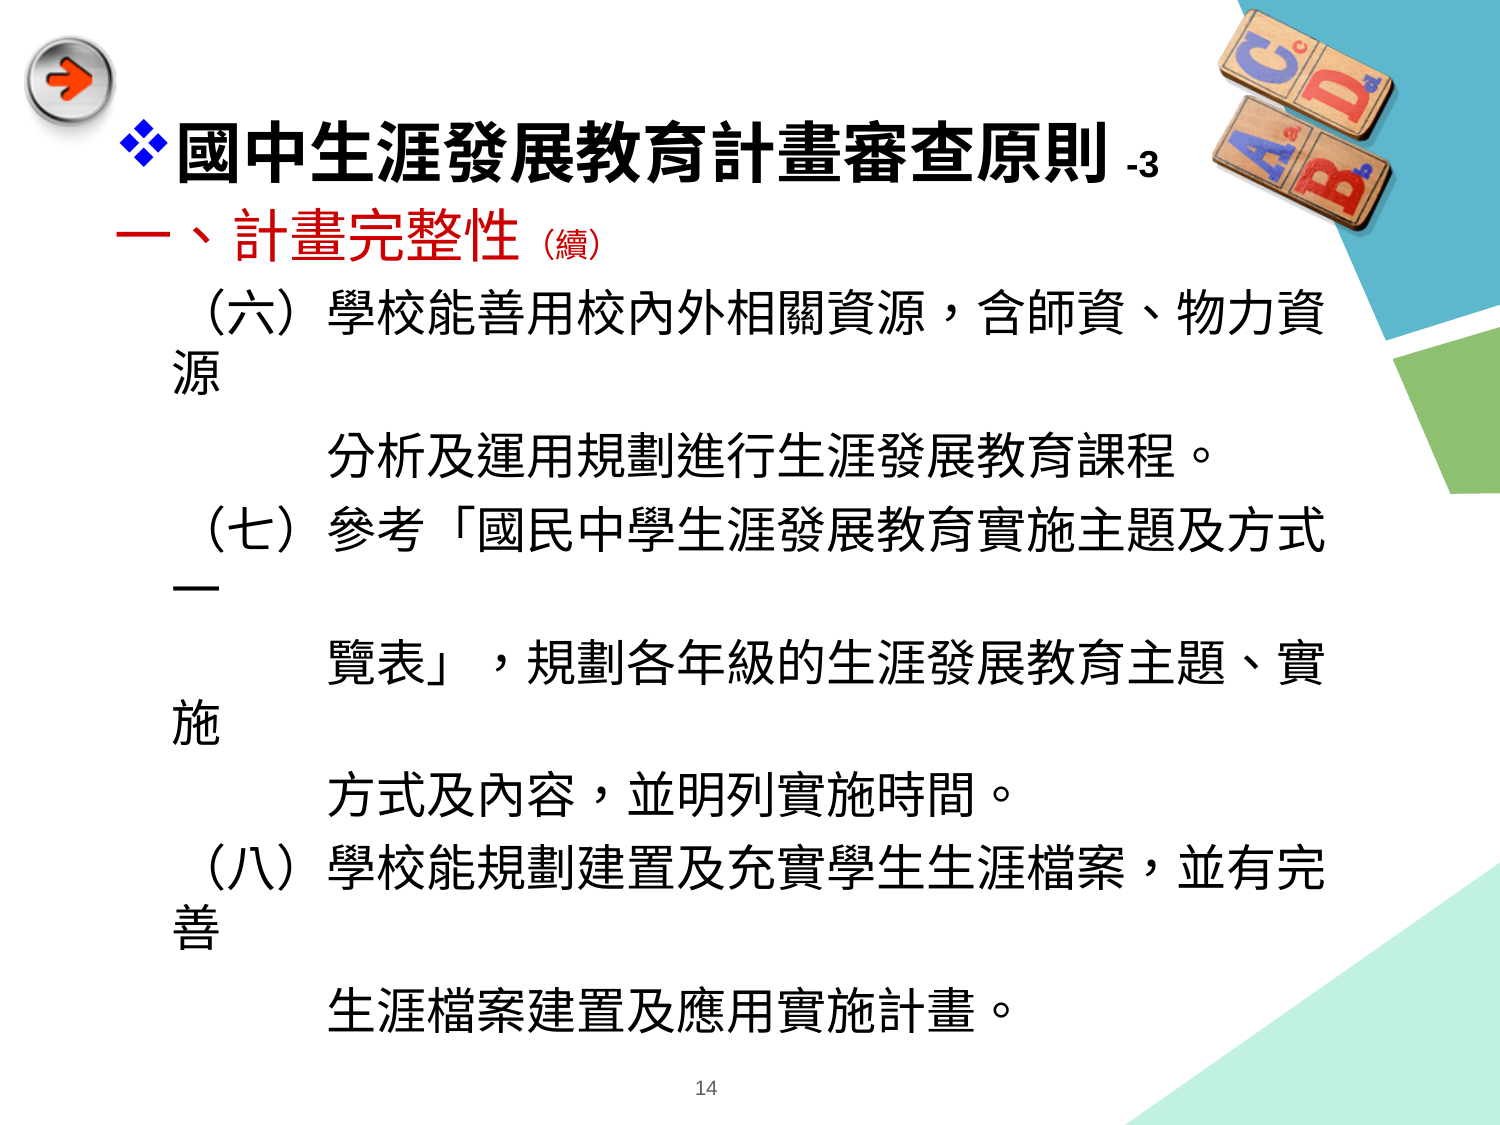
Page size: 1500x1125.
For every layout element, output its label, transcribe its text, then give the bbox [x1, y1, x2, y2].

picture [1212, 8, 1399, 238]
text_box 國中生涯發展教育計畫審查原則-3 一、計畫完整性（續） （六）學校能善用校內外相關資源，含師資、物力資源 分析及運用規劃進行生涯發展教育課程。 （七）參考「國民中學生涯發展教育實施主題及方式一 覽表」，規劃各年級的生涯發展教育主題、實施 方式及內容，並明列實施時間。 （八）學校能規劃建置及充實學生生涯檔案，並有完善 生涯檔案建置及應用實施計畫。 [99, 87, 1390, 934]
text_box <編號> [637, 1067, 776, 1111]
picture [24, 35, 118, 150]
